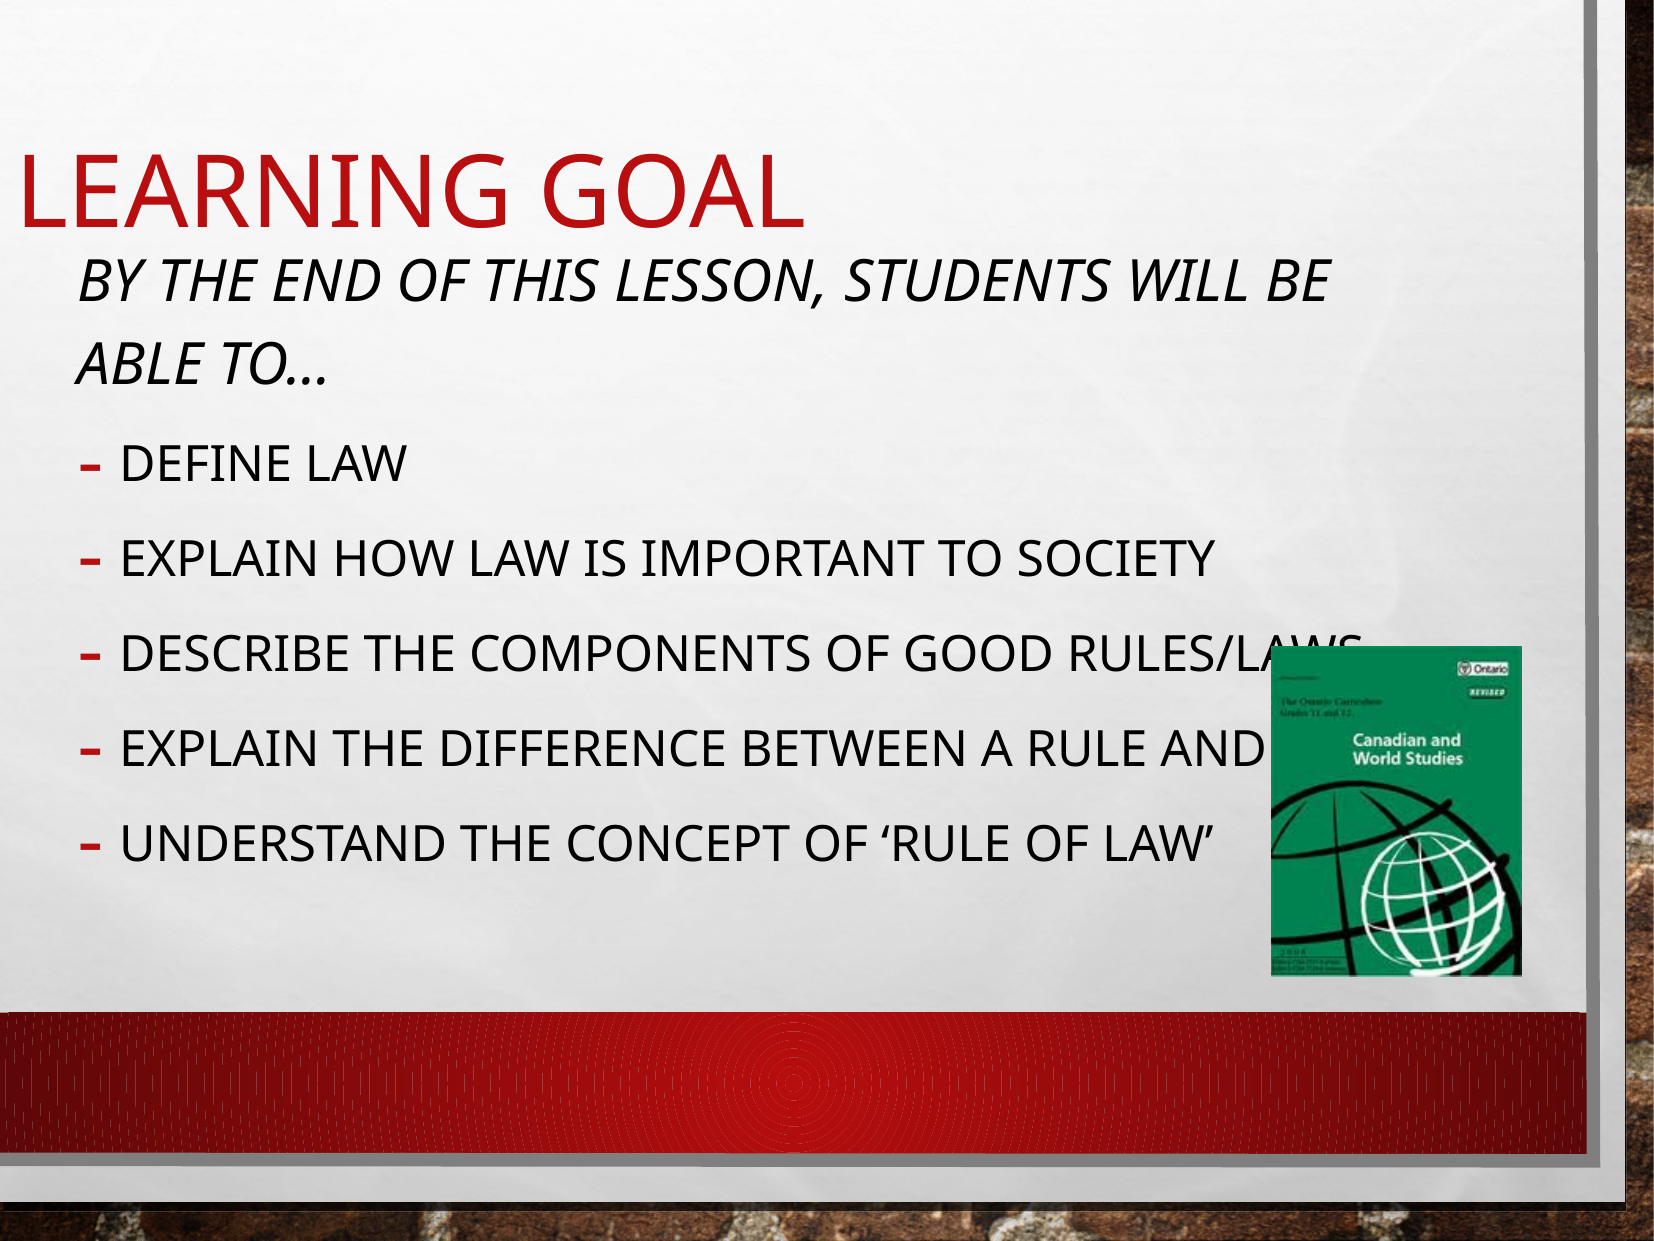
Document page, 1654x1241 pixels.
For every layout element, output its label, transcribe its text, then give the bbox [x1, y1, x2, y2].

picture [1271, 646, 1522, 977]
list By the end of this lesson, students will be able to… Define law Explain how law is important to society Describe the components of good rules/laws Explain the difference between a rule and a law Understand the concept of ‘rule of law’ [62, 259, 1444, 1031]
title Learning Goal [0, 90, 1418, 298]
